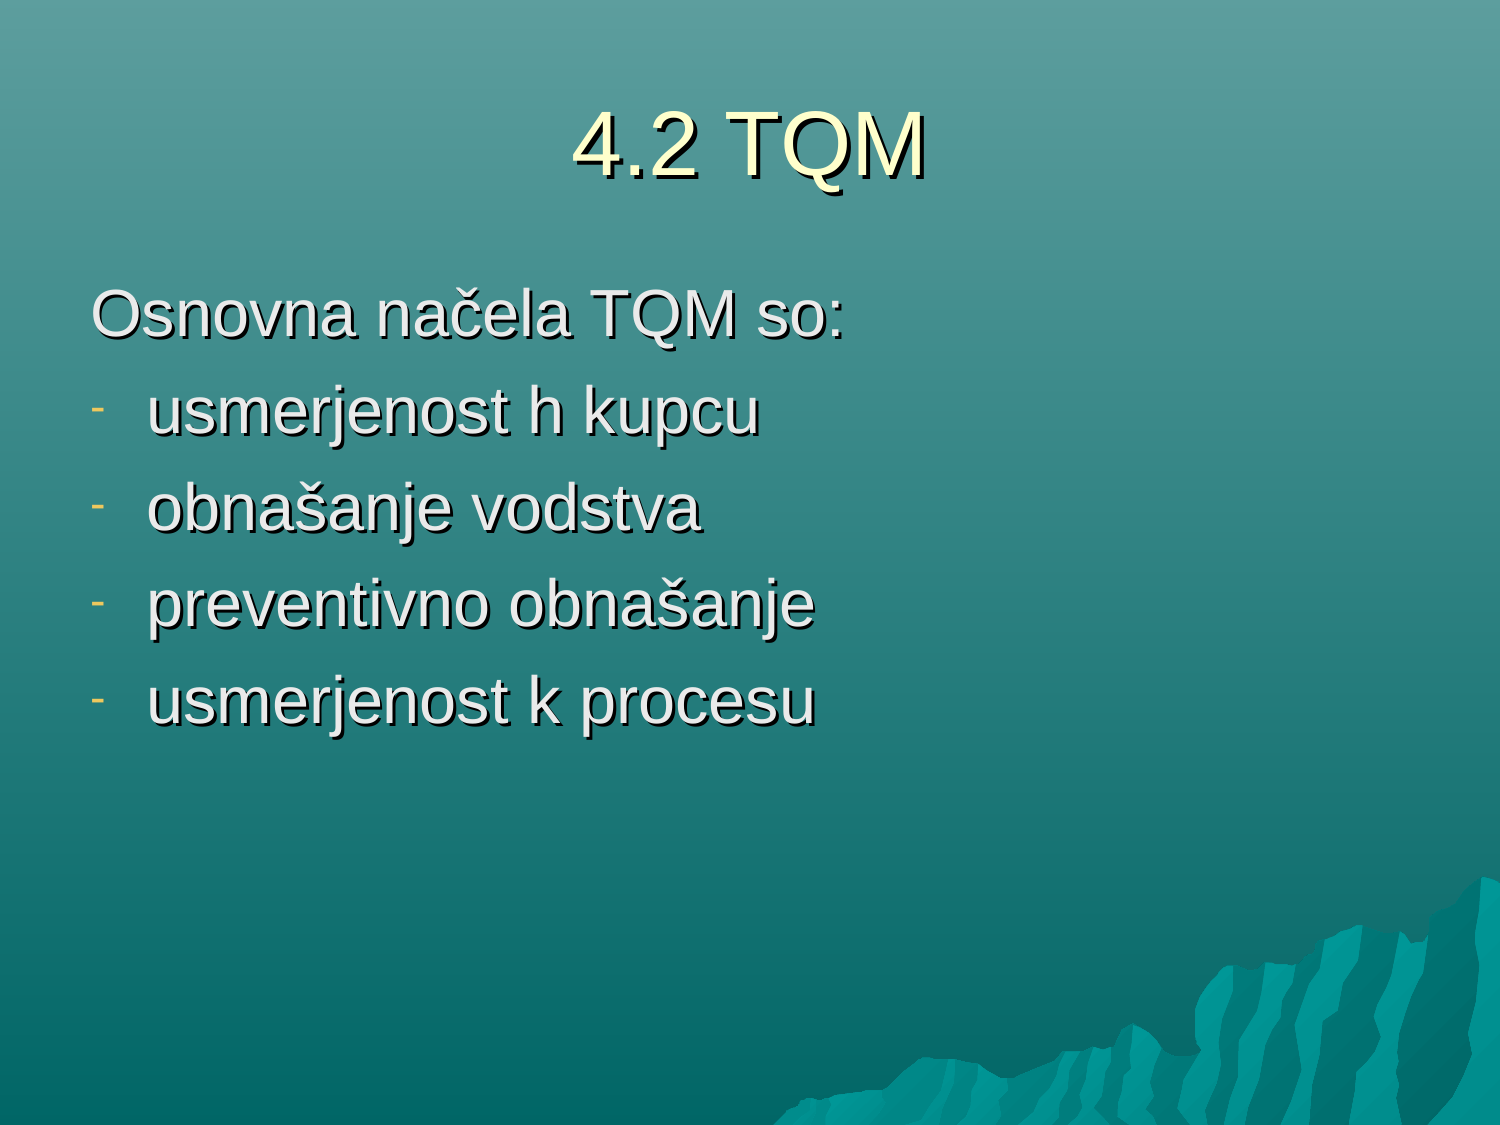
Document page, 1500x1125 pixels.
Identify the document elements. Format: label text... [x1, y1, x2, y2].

title 4.2 TQM [75, 45, 1426, 233]
list Osnovna načela TQM so: usmerjenost h kupcu obnašanje vodstva preventivno obnašanje usmerjenost k procesu [75, 262, 1426, 1006]
